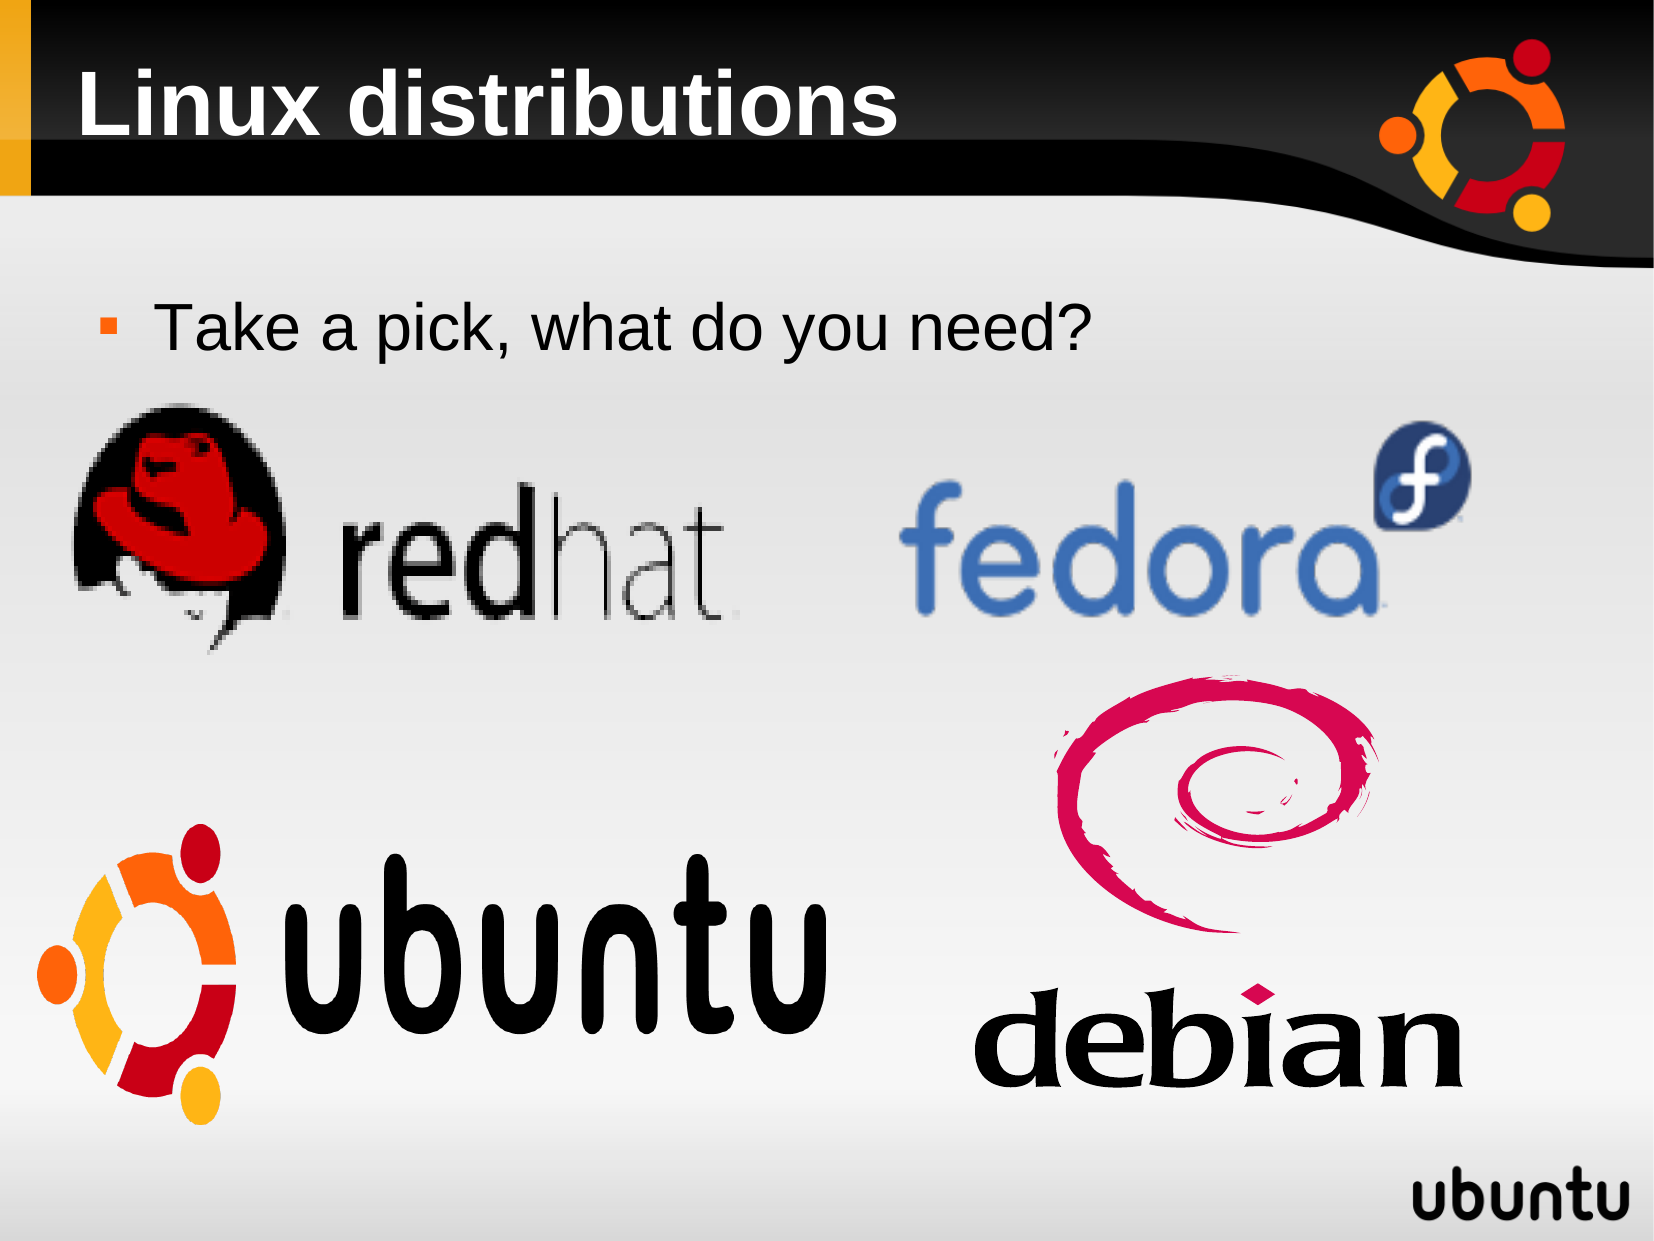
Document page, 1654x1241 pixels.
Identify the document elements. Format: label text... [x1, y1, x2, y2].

title Linux distributions [76, 7, 1565, 200]
list Take a pick, what do you need? [82, 290, 1571, 1094]
picture [0, 0, 1654, 1241]
